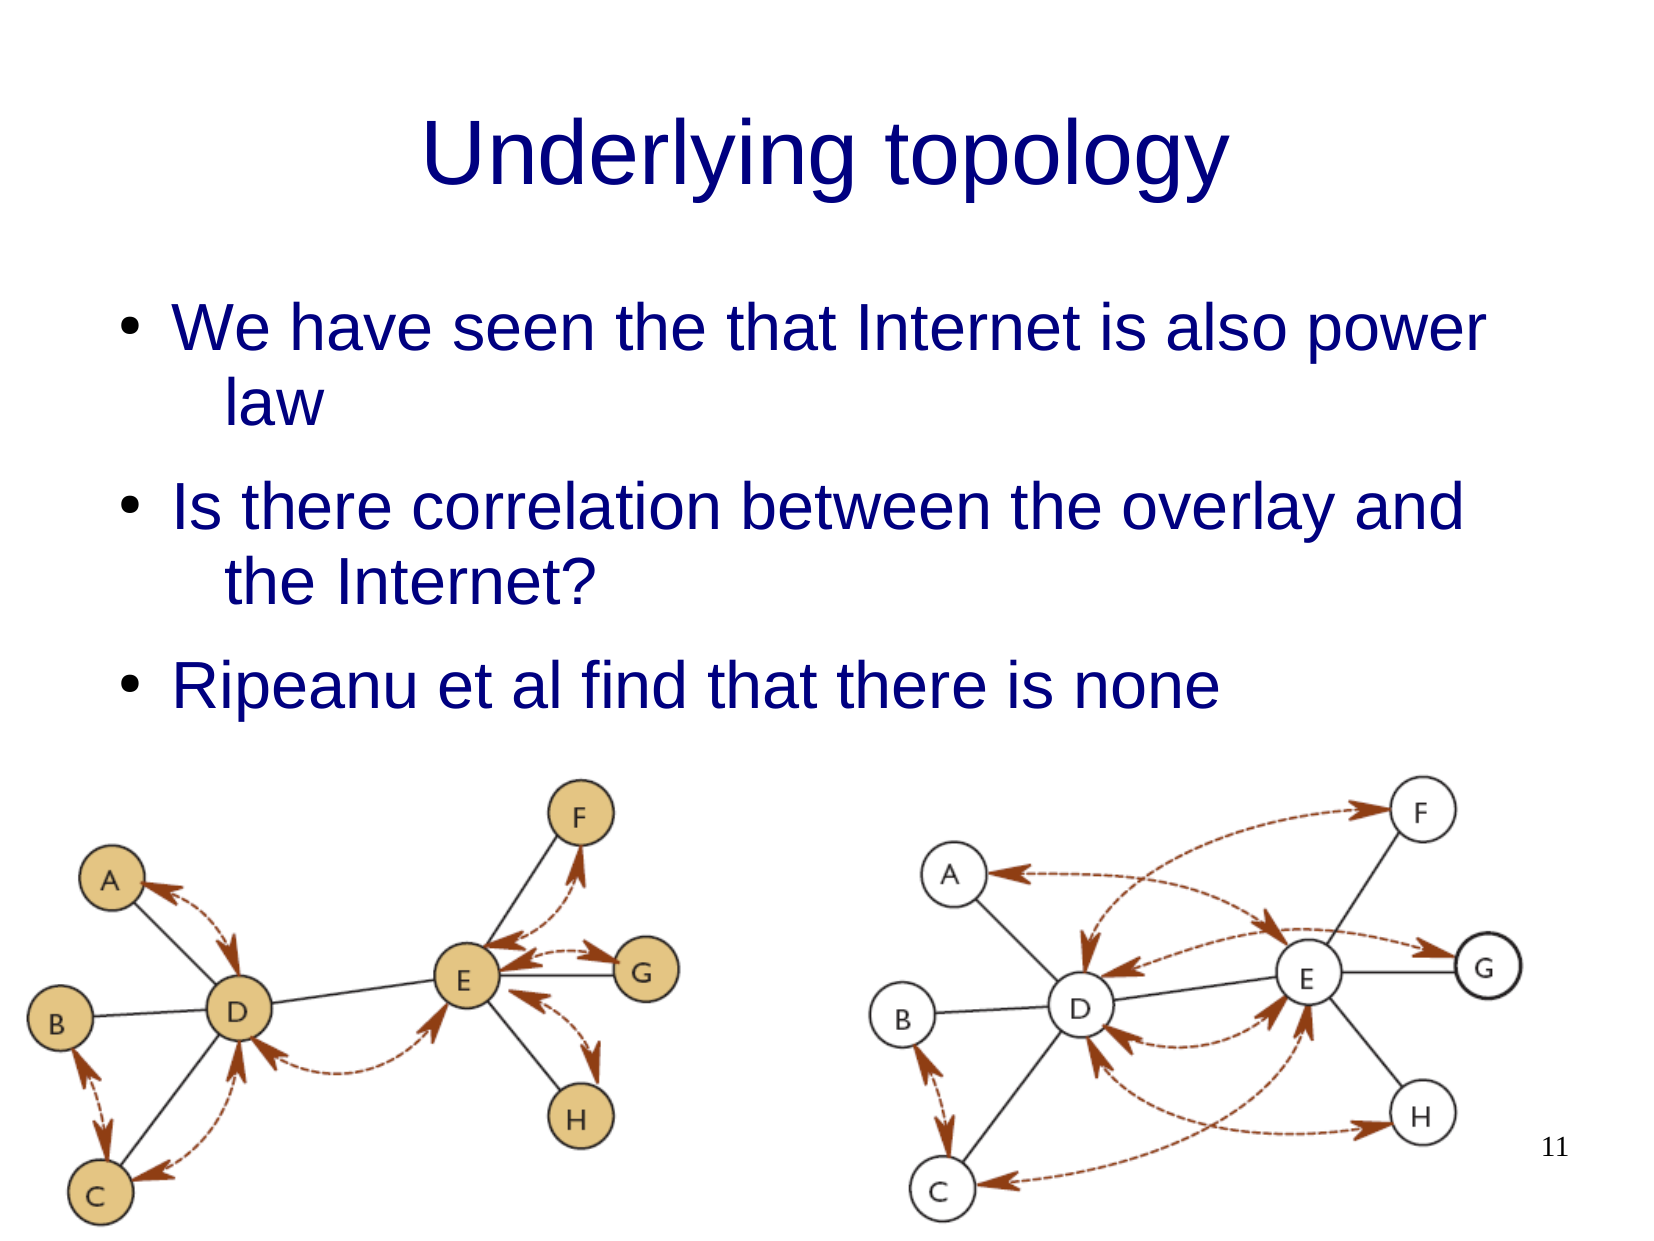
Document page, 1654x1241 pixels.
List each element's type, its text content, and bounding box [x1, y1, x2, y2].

title Underlying topology [82, 49, 1571, 257]
picture [5, 745, 1527, 1232]
list We have seen the that Internet is also power law Is there correlation between the overlay and the Internet? Ripeanu et al find that there is none [82, 290, 1571, 1109]
